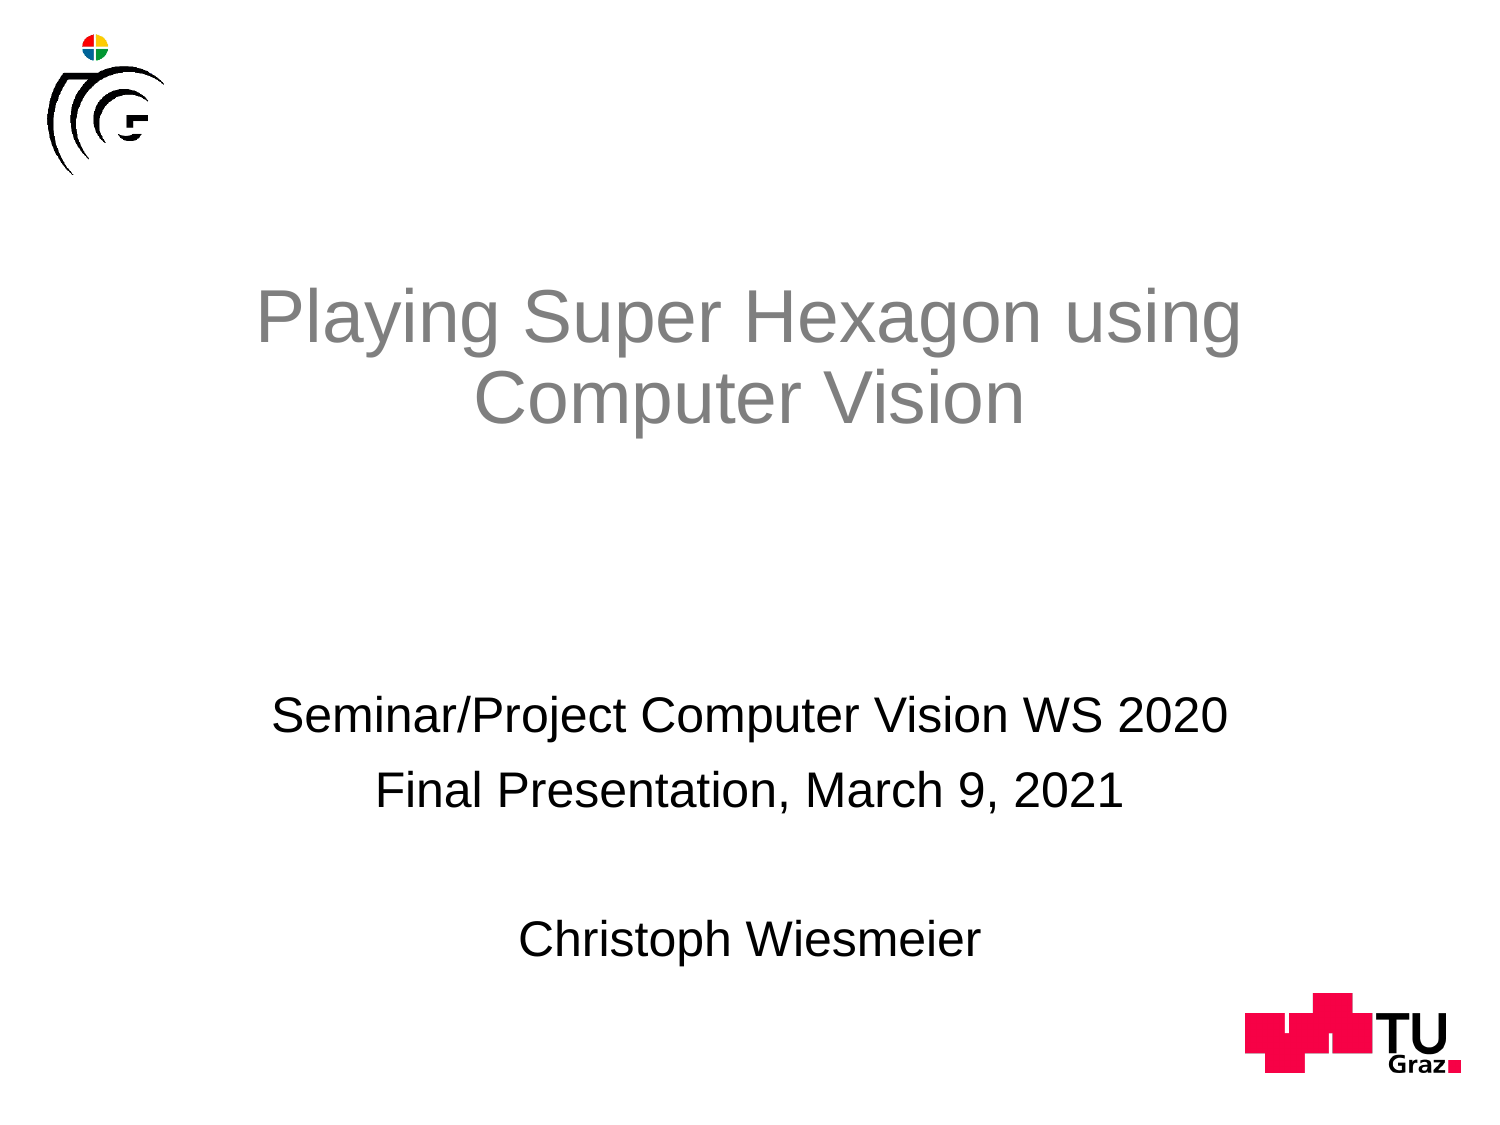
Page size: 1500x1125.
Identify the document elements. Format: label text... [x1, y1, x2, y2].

picture [1245, 993, 1461, 1073]
subtitle Seminar/Project Computer Vision WS 2020 Final Presentation, March 9, 2021 Christoph Wiesmeier [187, 526, 1313, 1036]
picture [47, 34, 164, 175]
title Playing Super Hexagon using Computer Vision [187, 55, 1313, 448]
